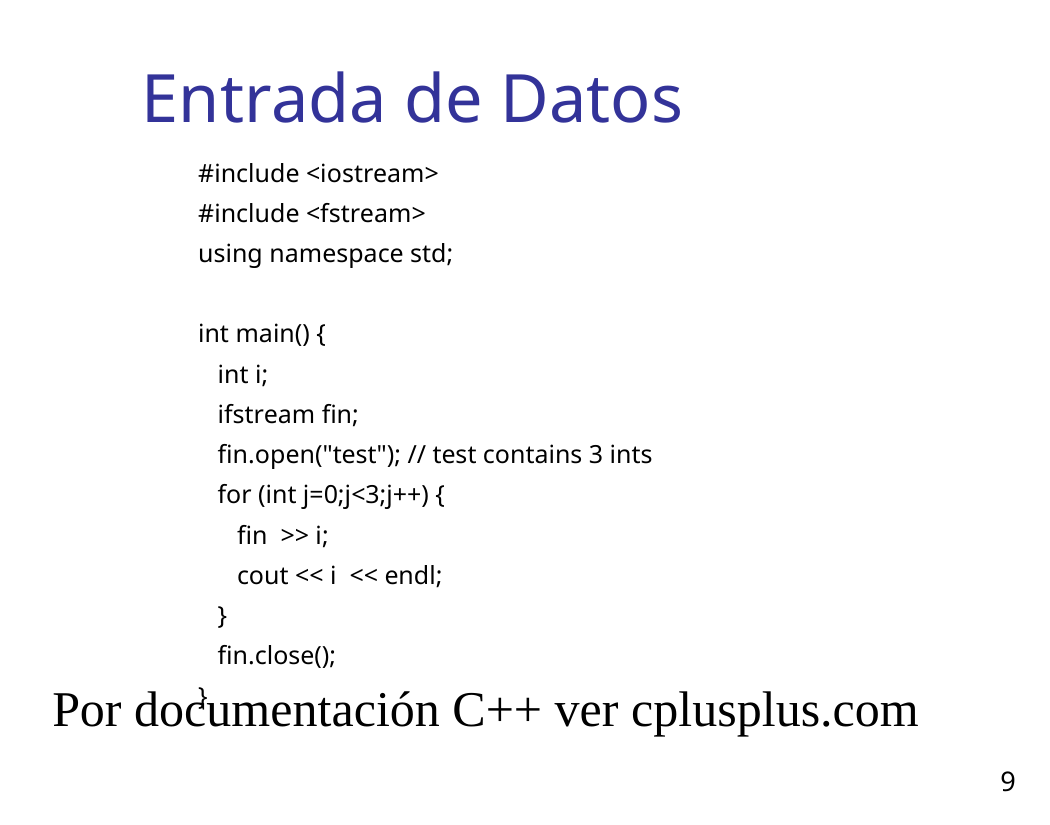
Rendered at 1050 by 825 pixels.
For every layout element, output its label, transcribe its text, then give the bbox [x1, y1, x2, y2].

text_box Por documentación C++ ver cplusplus.com [37, 675, 938, 751]
list #include <iostream> #include <fstream> using namespace std; int main() { int i; ifstream fin; fin.open("test"); // test contains 3 ints for (int j=0;j<3;j++) { fin >> i; cout << i << endl; } fin.close(); } [187, 150, 1024, 733]
title Entrada de Datos [131, 27, 1026, 148]
